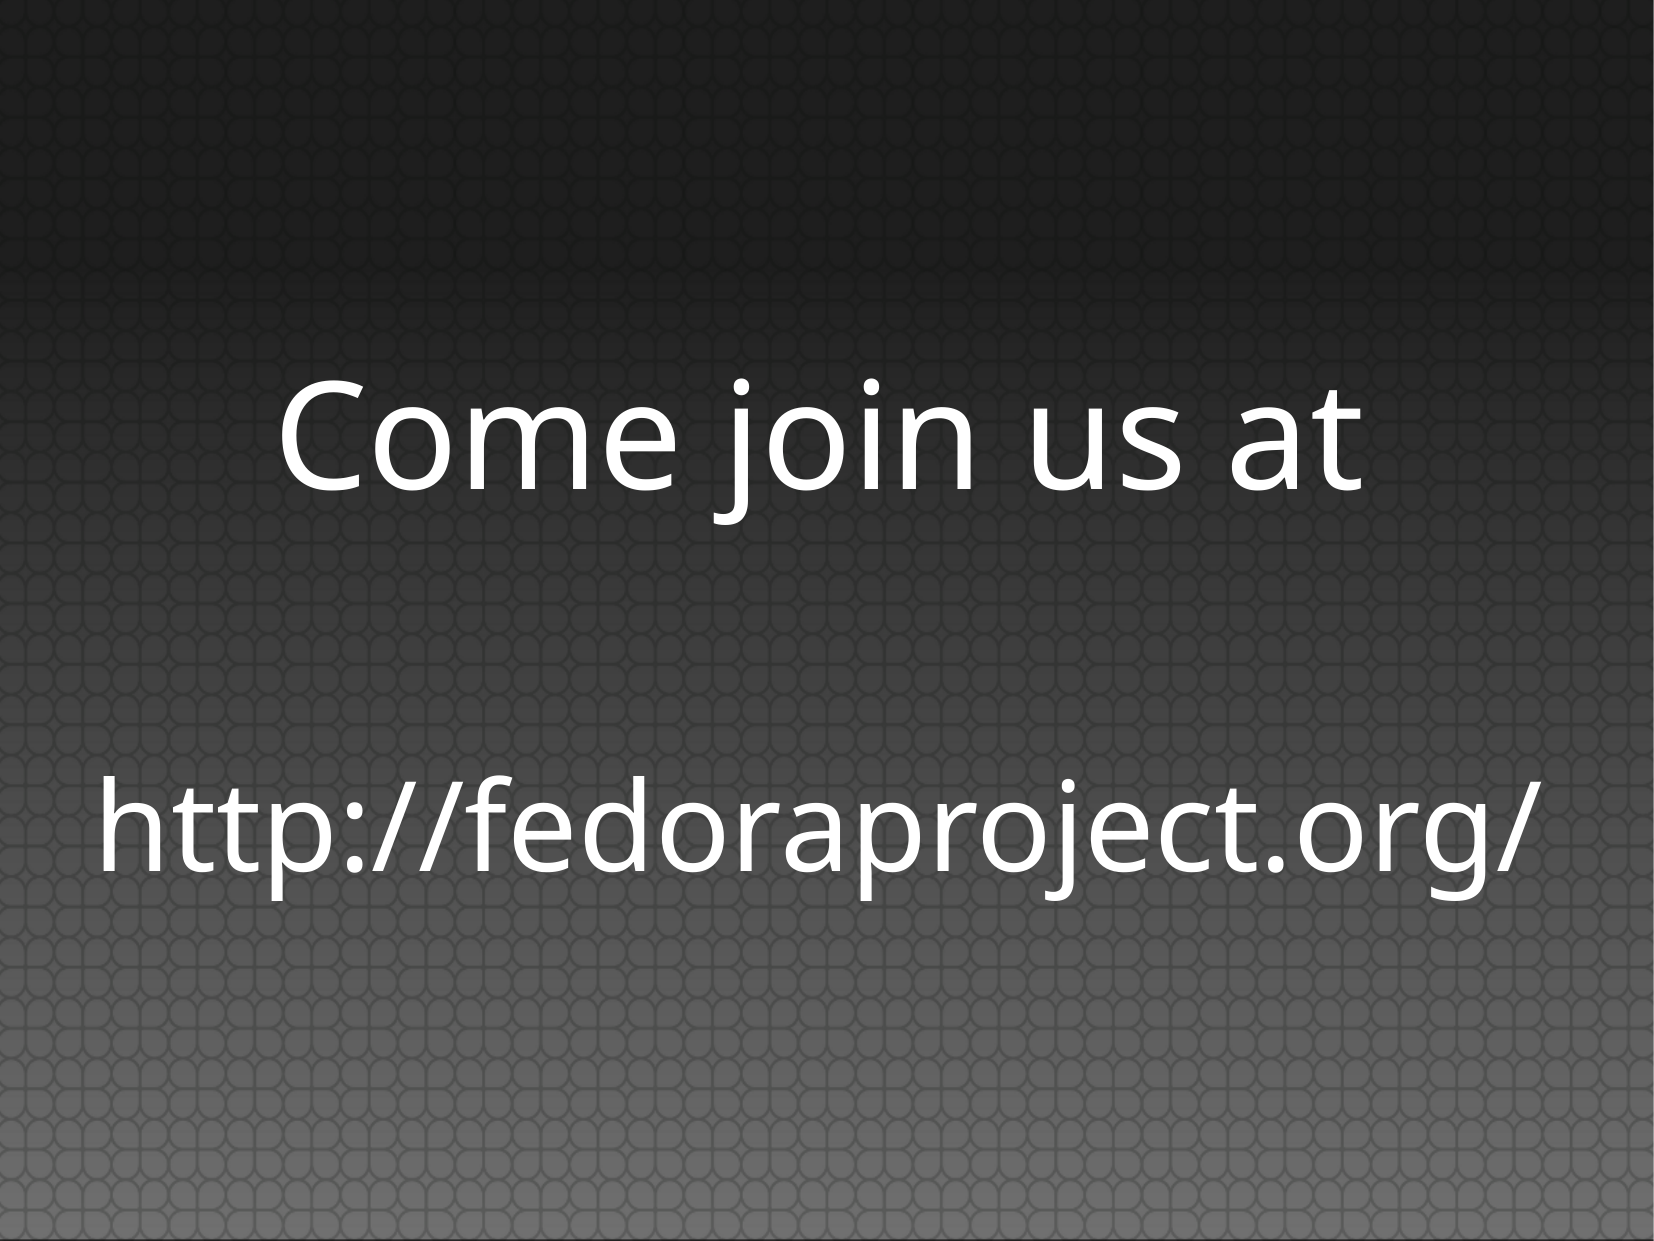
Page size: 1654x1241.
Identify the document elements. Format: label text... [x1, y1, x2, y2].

title Come join us at http://fedoraproject.org/ [75, 381, 1564, 857]
picture [0, 0, 1654, 1241]
